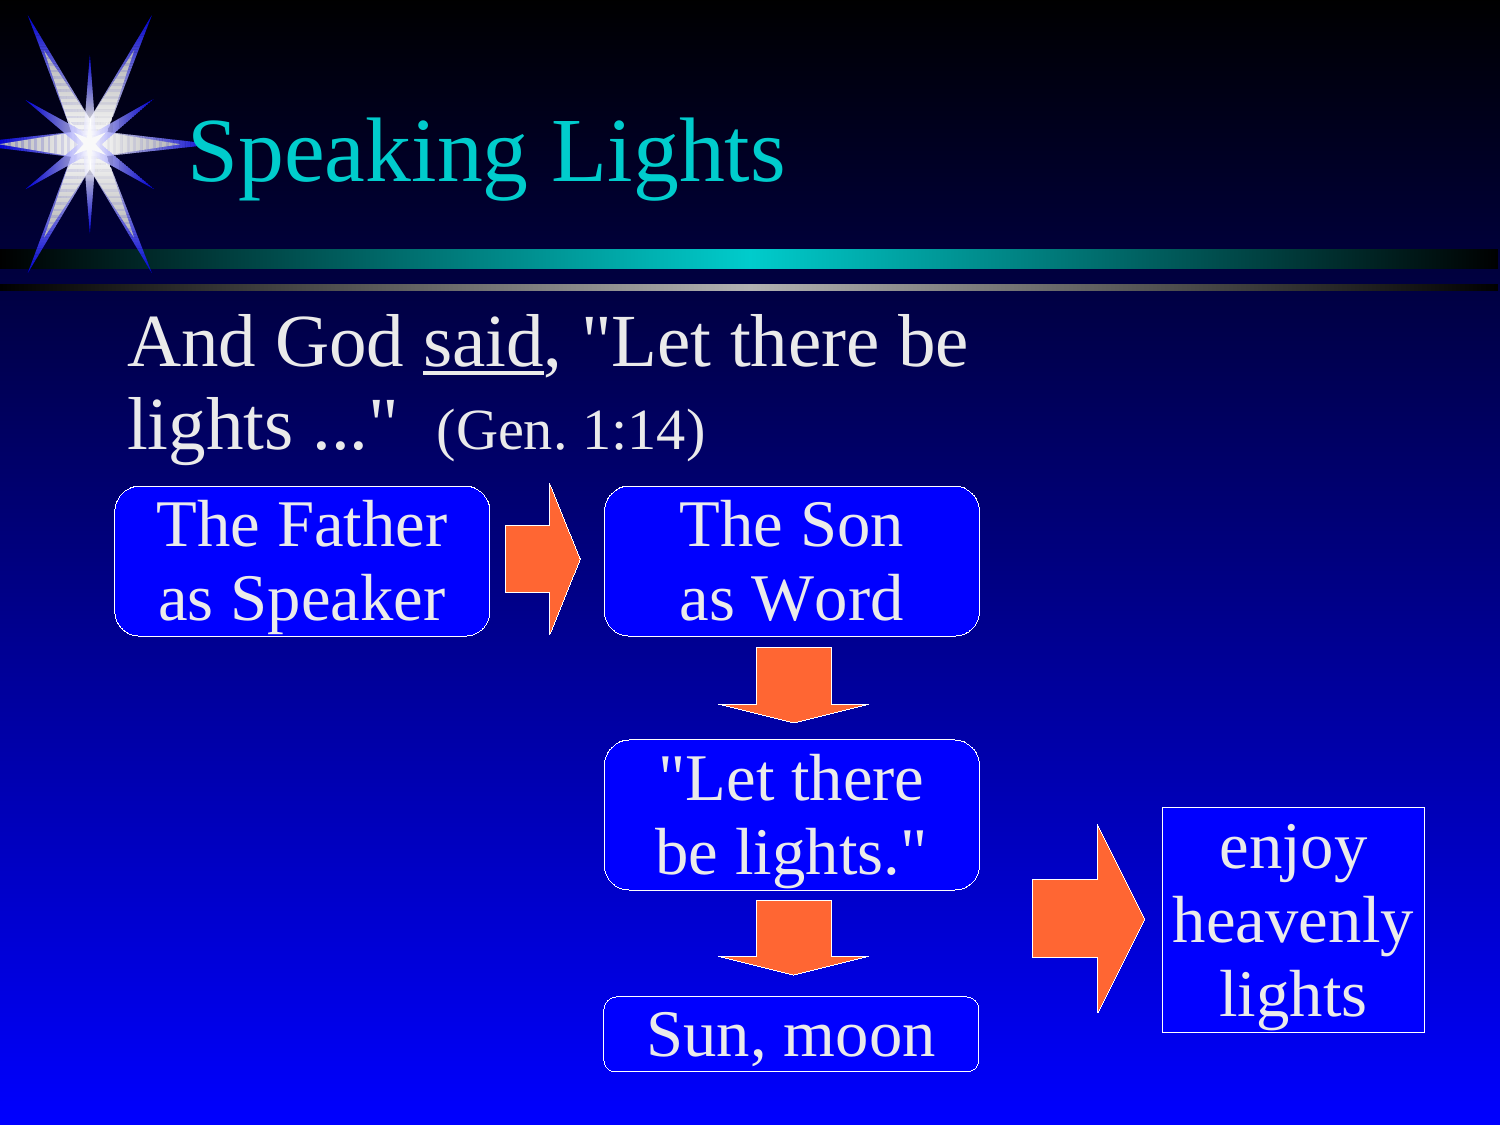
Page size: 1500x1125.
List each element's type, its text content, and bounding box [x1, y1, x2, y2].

text_box enjoy heavenly lights [1162, 807, 1425, 1033]
text_box And God said, "Let there be lights ..." (Gen. 1:14) [112, 292, 1276, 474]
title Speaking Lights [187, 56, 1463, 244]
text_box "Let there be lights." [604, 739, 980, 891]
text_box The Son as Word [604, 486, 980, 637]
text_box [718, 647, 869, 723]
text_box Sun, moon [603, 996, 979, 1072]
text_box The Father as Speaker [114, 486, 490, 637]
text_box [718, 900, 869, 976]
text_box [505, 483, 581, 635]
text_box [1032, 824, 1145, 1013]
